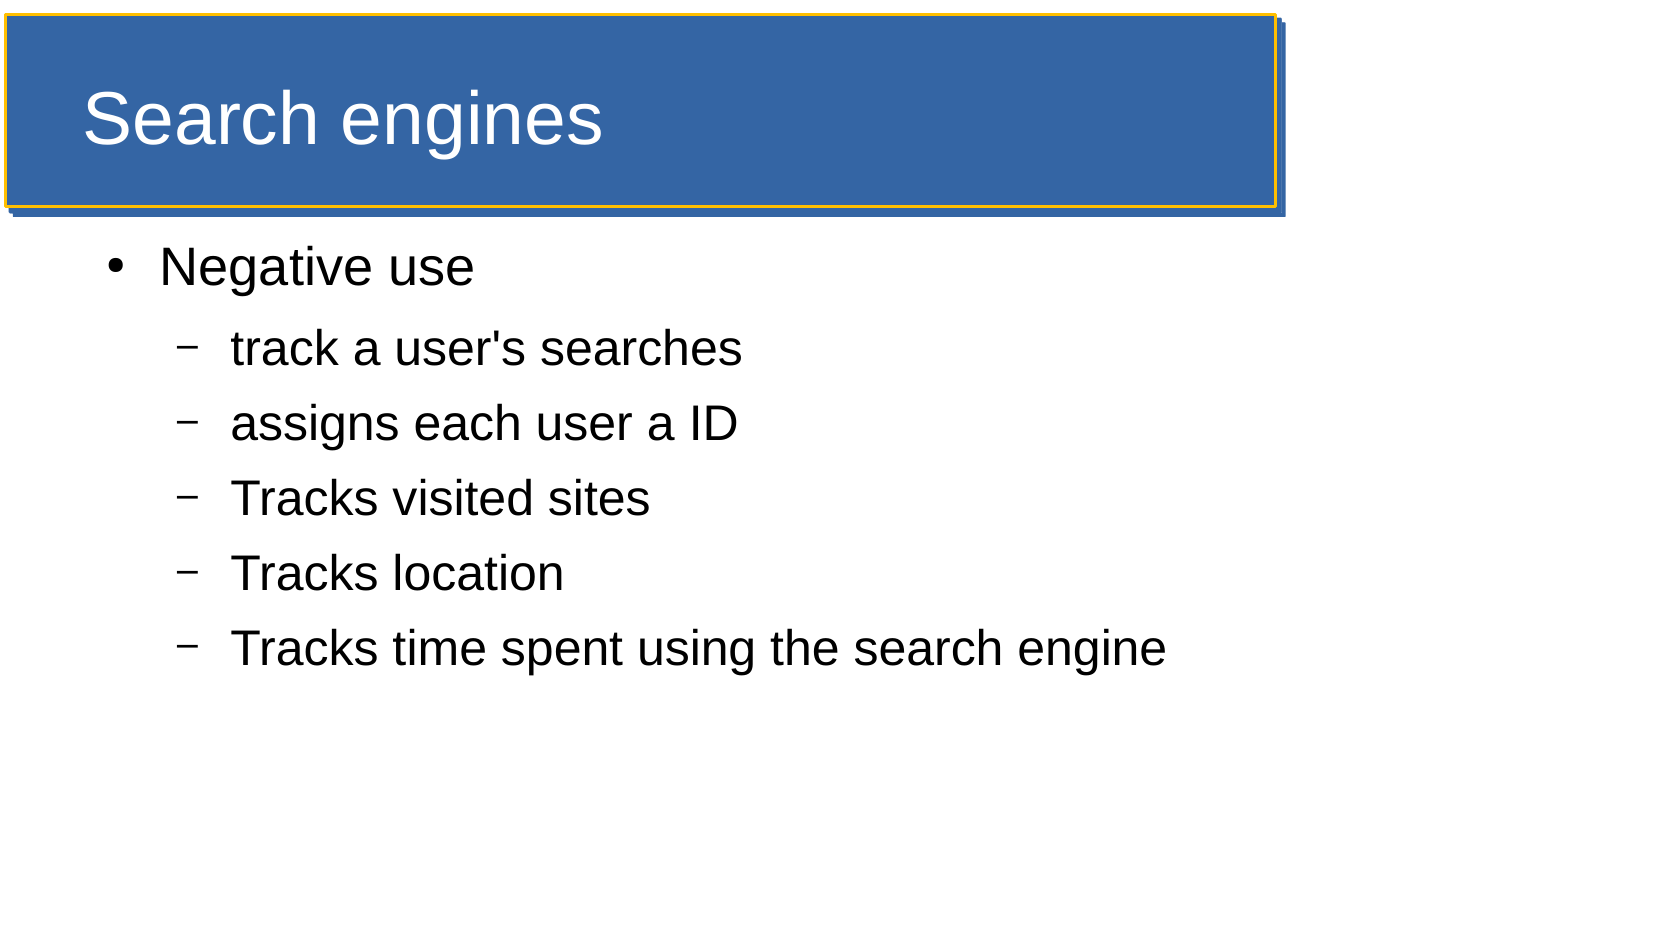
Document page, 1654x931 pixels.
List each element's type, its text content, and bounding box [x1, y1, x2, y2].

list Negative use track a user's searches assigns each user a ID Tracks visited sites Tracks location Tracks time spent using the search engine [88, 236, 1565, 798]
title Search engines [82, 44, 1235, 192]
